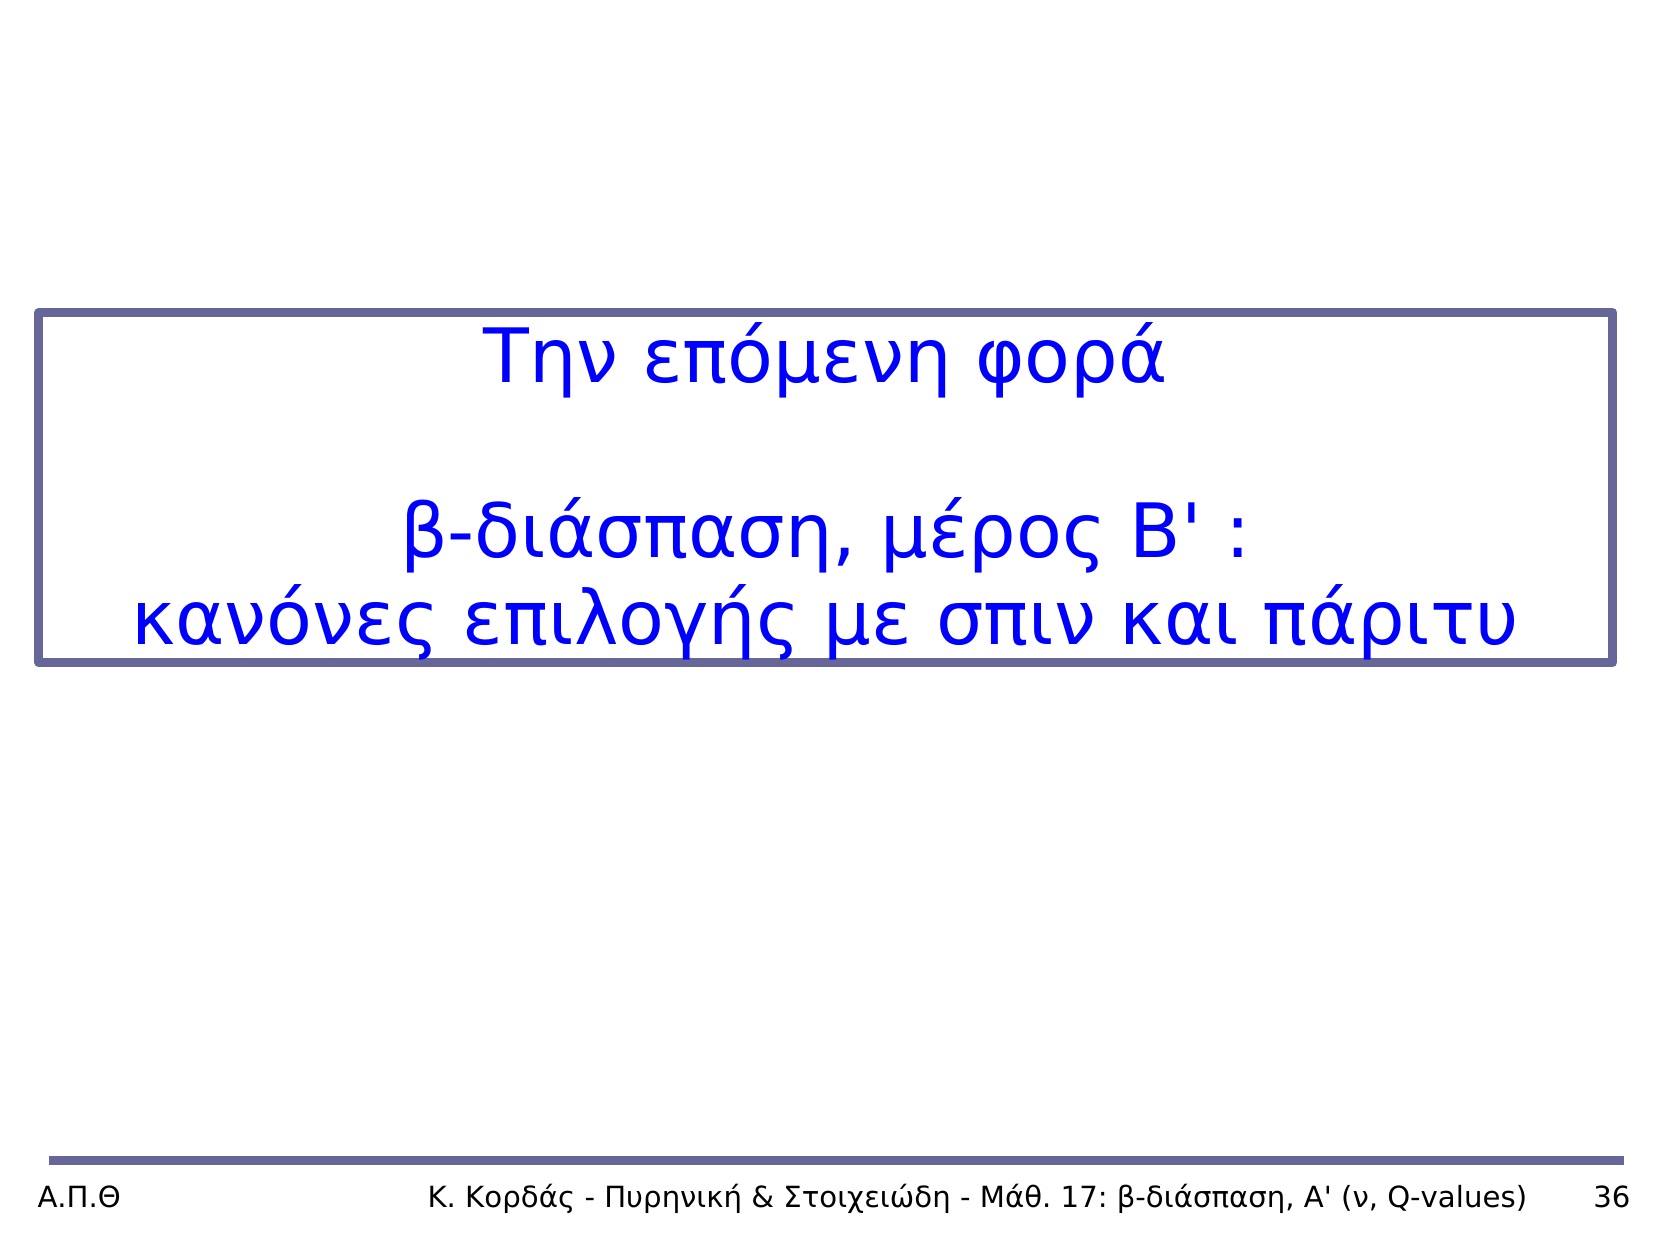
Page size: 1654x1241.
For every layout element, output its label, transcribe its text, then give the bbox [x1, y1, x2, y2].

title Την επόμενη φορά β-διάσπαση, μέρος Β' : κανόνες επιλογής με σπιν και πάριτυ [38, 312, 1613, 663]
